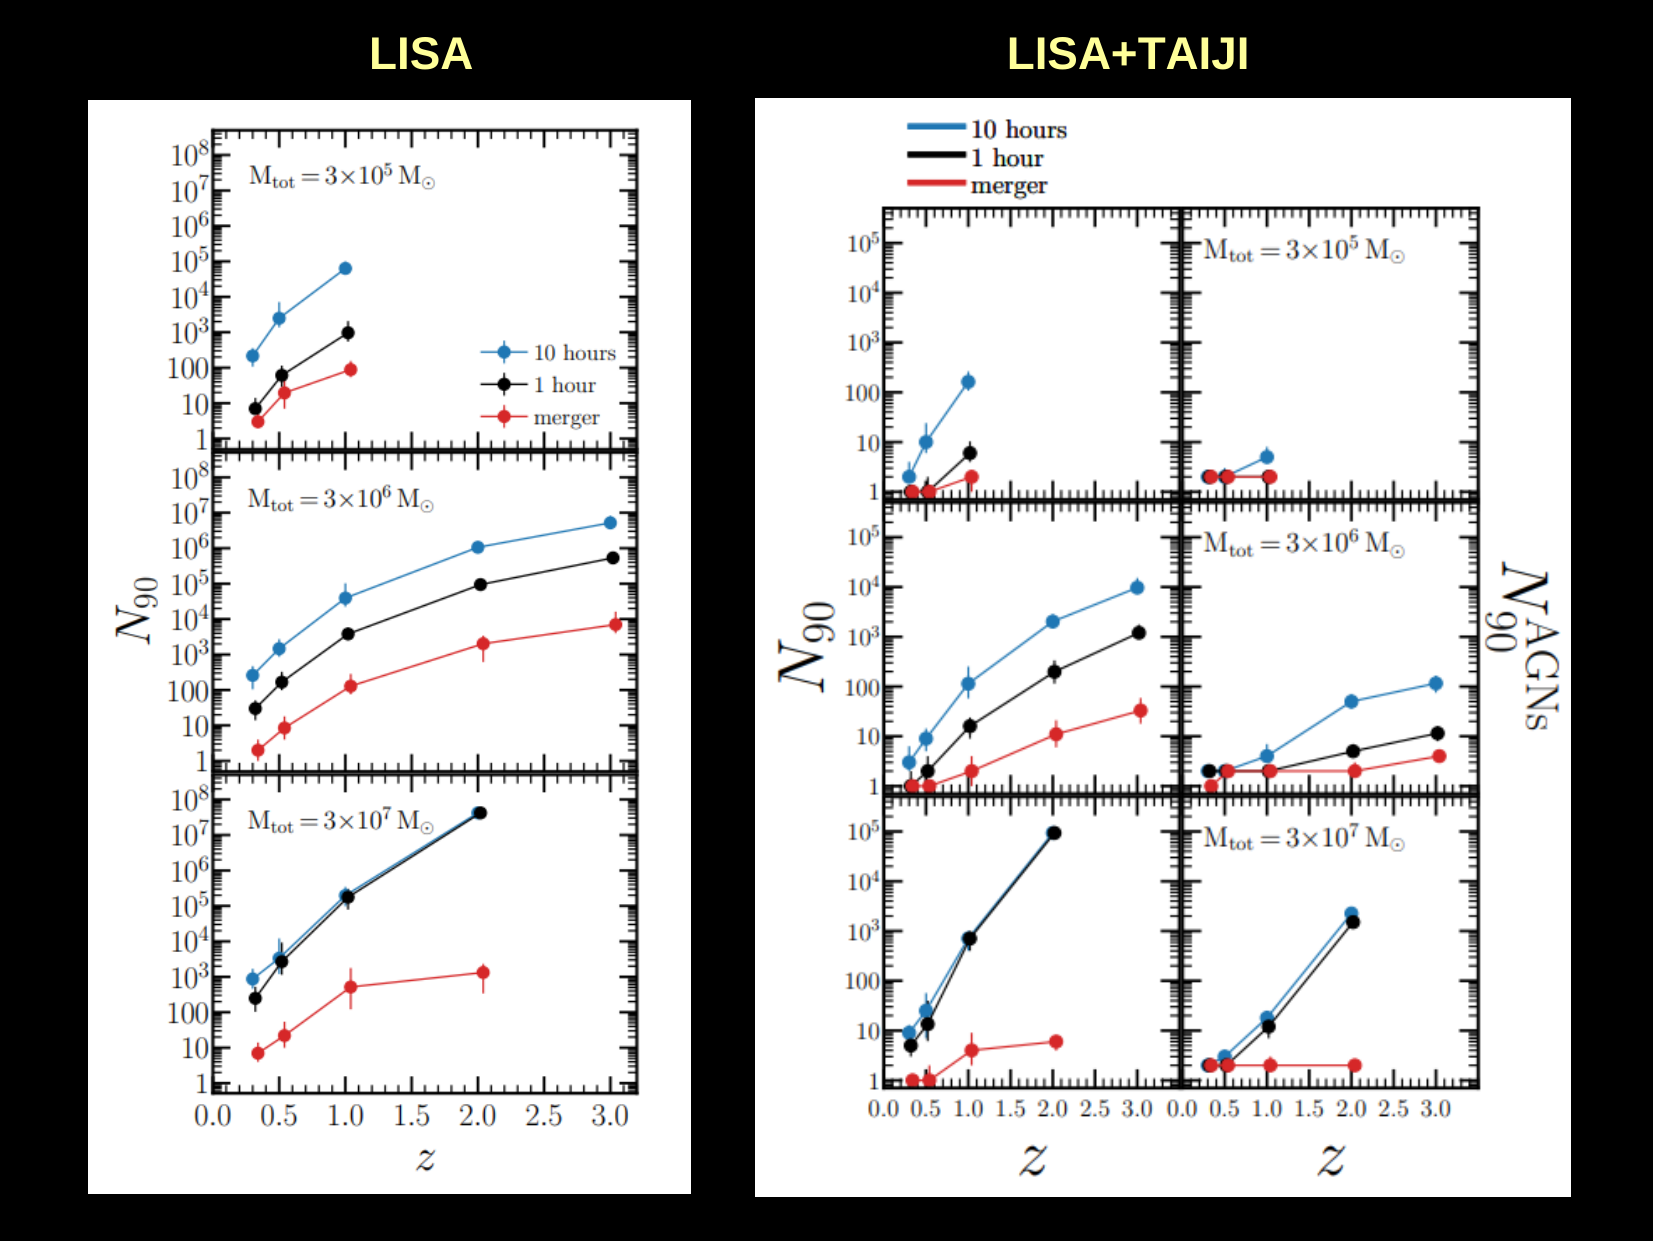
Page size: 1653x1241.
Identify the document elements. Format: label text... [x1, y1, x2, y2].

picture [88, 100, 691, 1194]
text_box LISA [354, 23, 567, 87]
text_box LISA+TAIJI [992, 23, 1418, 182]
picture [755, 98, 1571, 1197]
